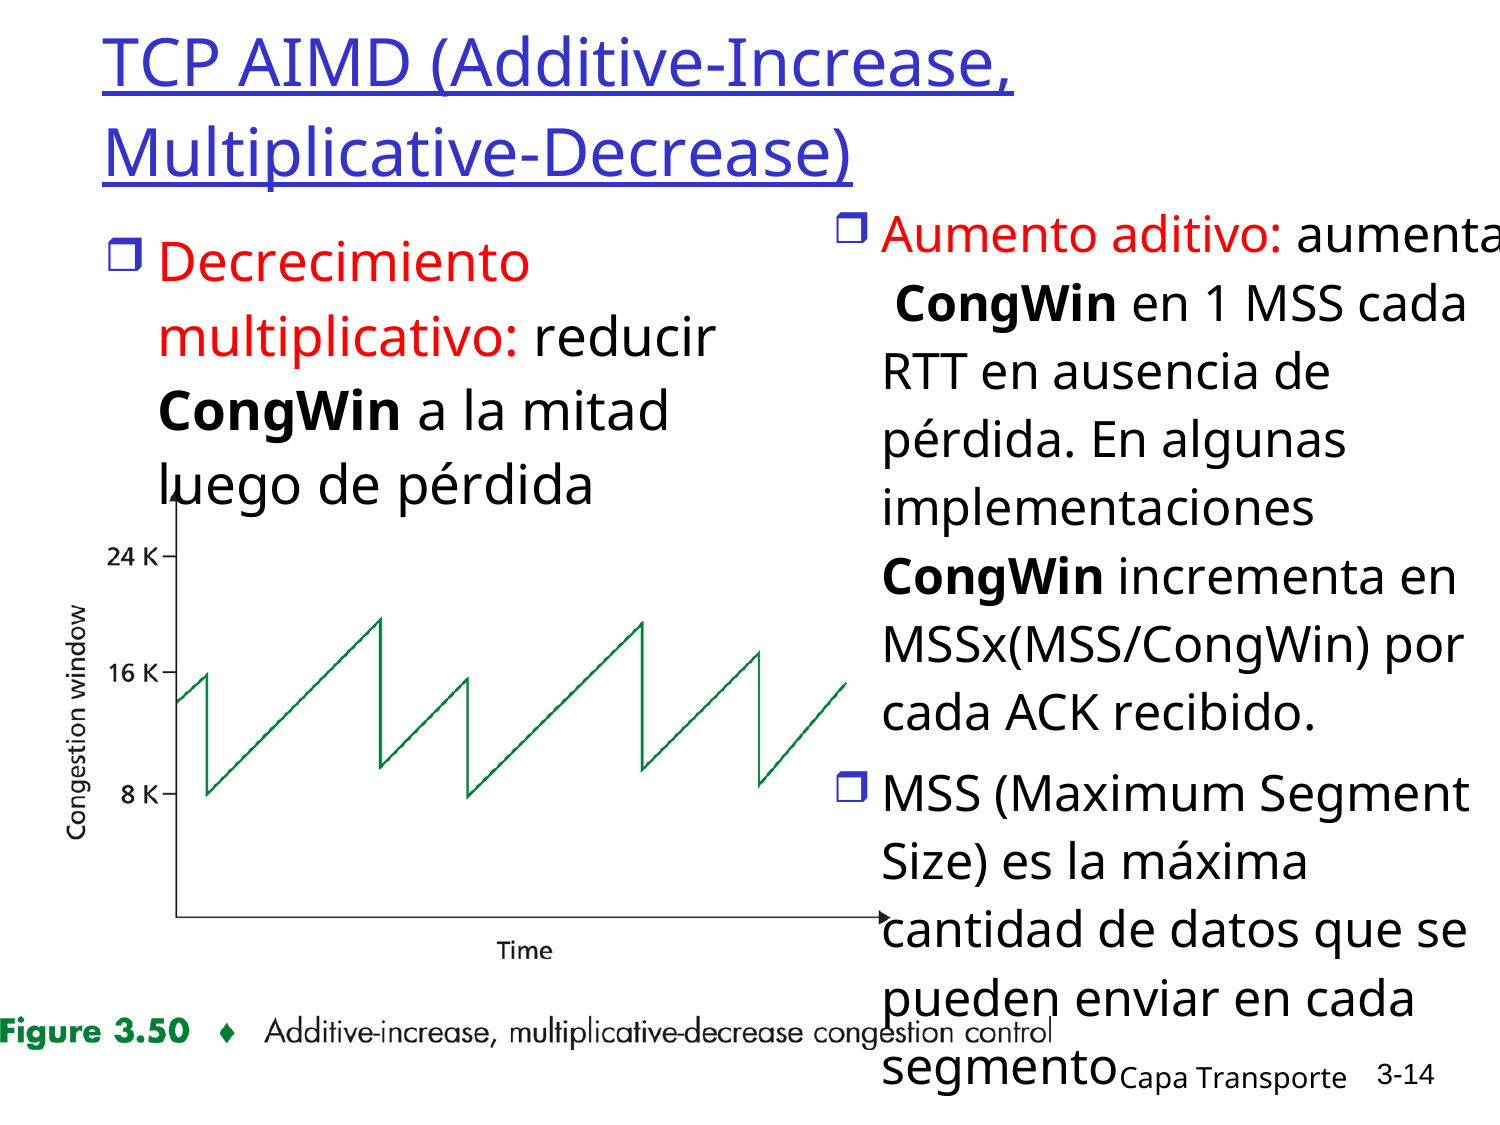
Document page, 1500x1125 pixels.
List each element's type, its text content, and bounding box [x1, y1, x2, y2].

list Aumento aditivo: aumenta CongWin en 1 MSS cada RTT en ausencia de pérdida. En algunas implementaciones CongWin incrementa en MSSx(MSS/CongWin) por cada ACK recibido. MSS (Maximum Segment Size) es la máxima cantidad de datos que se pueden enviar en cada segmento [833, 199, 1500, 1100]
list Decrecimiento multiplicativo: reducir CongWin a la mitad luego de pérdida [104, 222, 782, 523]
picture [0, 488, 833, 1051]
title TCP AIMD (Additive-Increase, Multiplicative-Decrease) [87, 15, 1463, 196]
